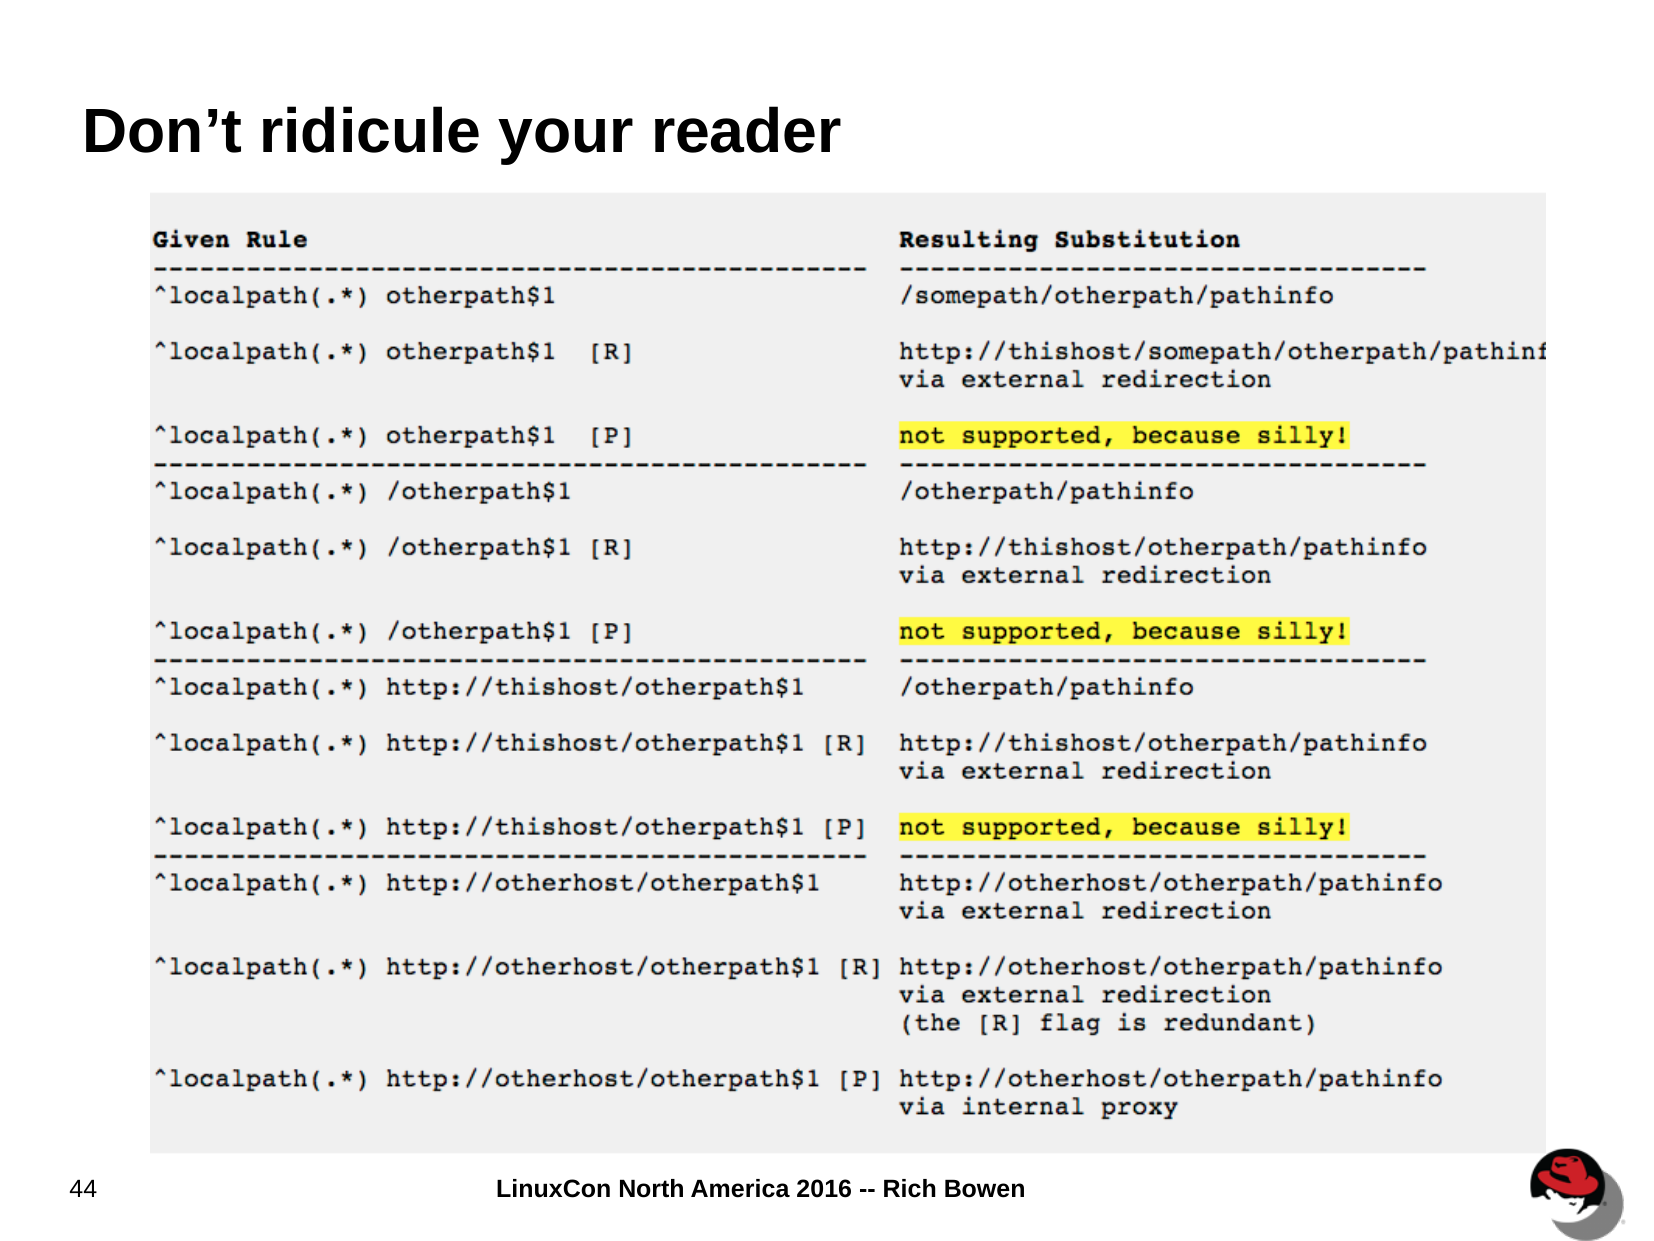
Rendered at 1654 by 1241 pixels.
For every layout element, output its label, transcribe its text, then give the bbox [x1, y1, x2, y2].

picture [150, 190, 1613, 1224]
title Don’t ridicule your reader [82, 37, 1571, 226]
